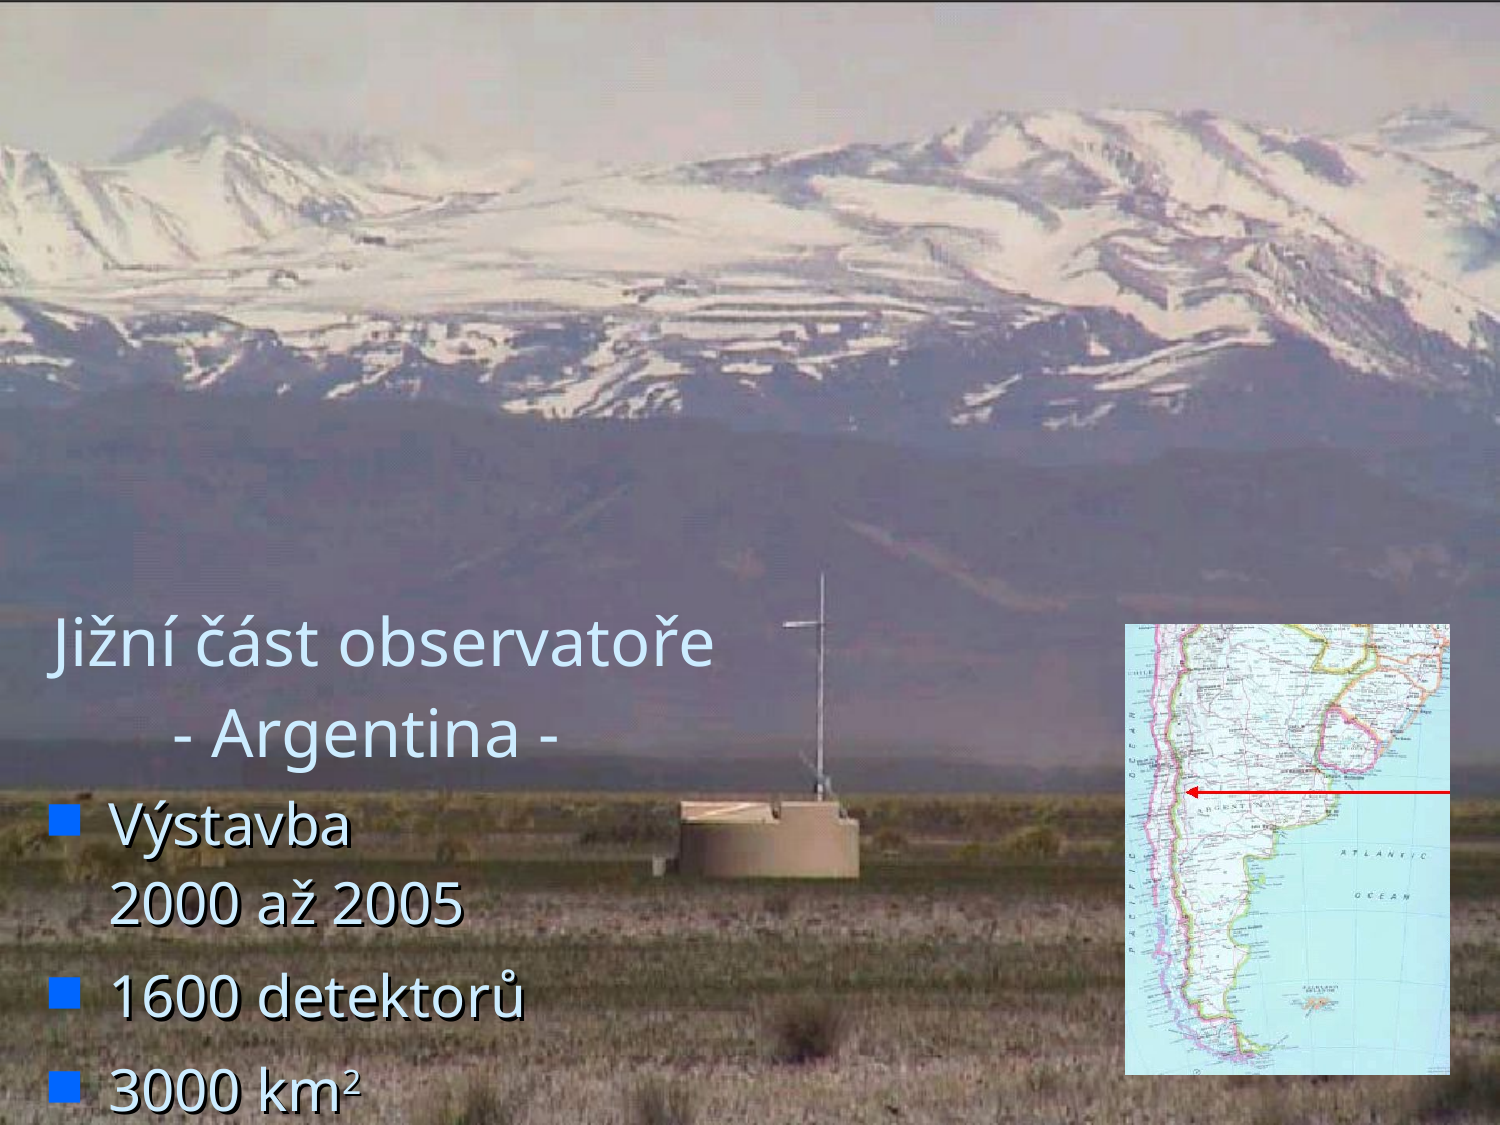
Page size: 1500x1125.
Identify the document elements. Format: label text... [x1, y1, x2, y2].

picture [0, 0, 1500, 1125]
list Výstavba 2000 až 2005 1600 detektorů 3000 km2 [37, 813, 600, 1125]
text_box Jižní část observatoře - Argentina - [37, 587, 798, 813]
